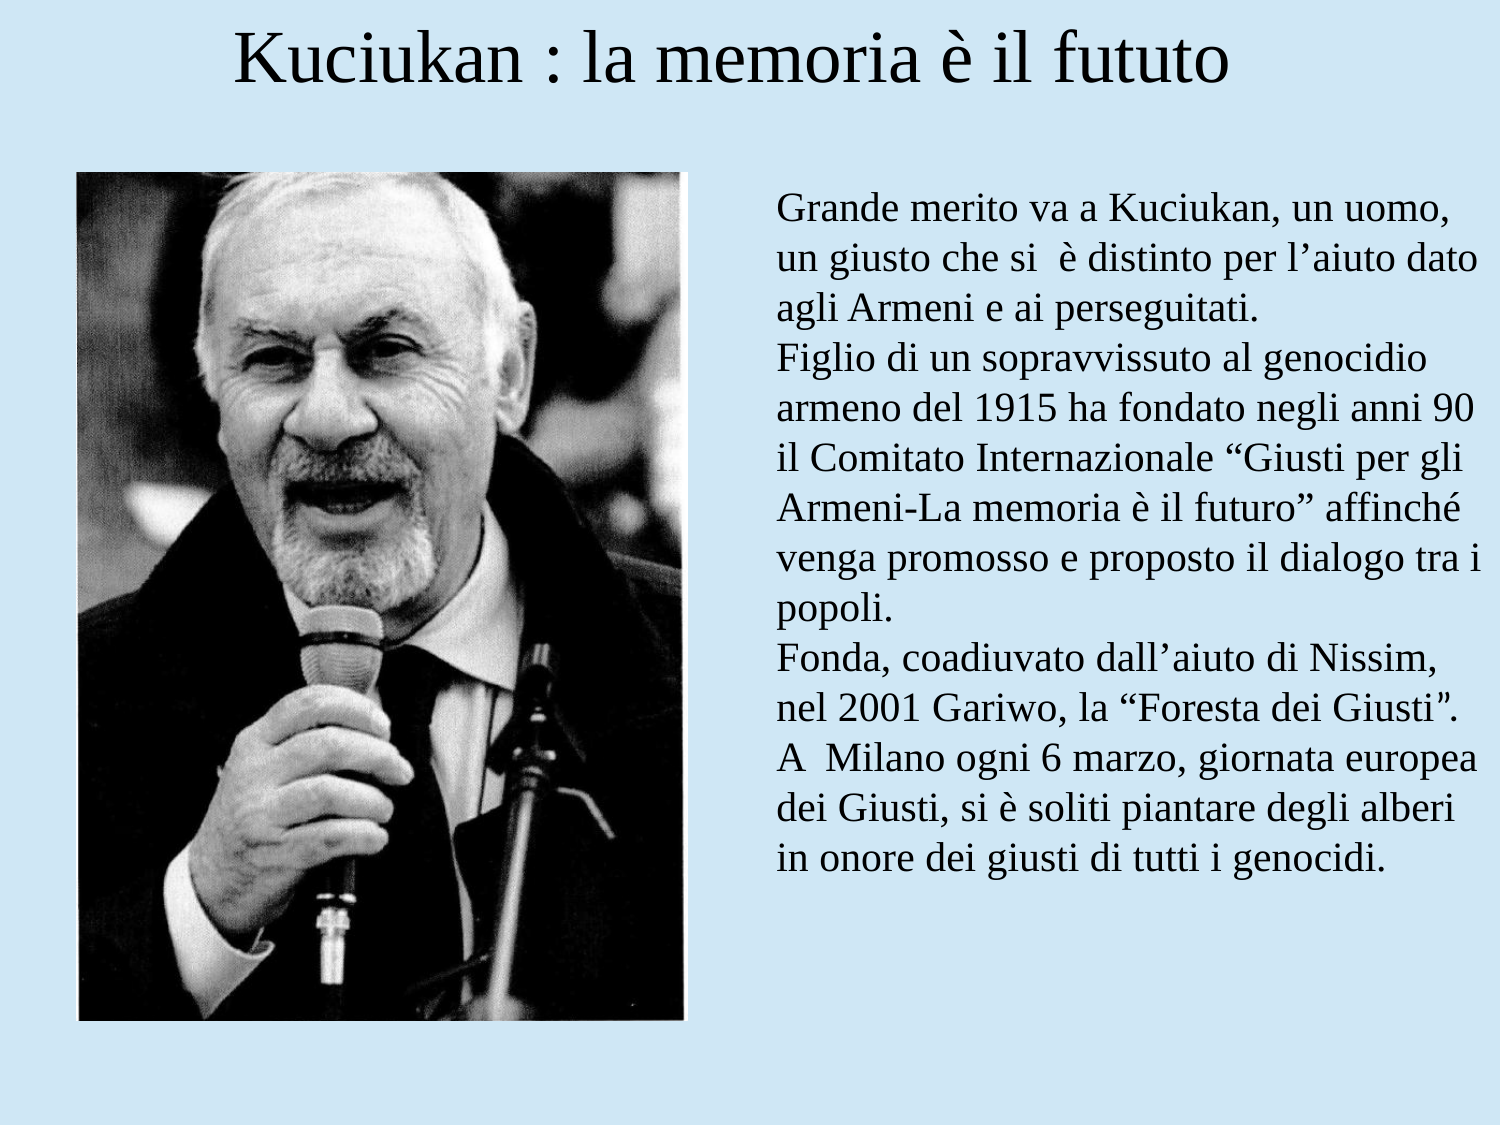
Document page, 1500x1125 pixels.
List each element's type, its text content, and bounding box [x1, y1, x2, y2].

picture [76, 172, 688, 1021]
text_box Grande merito va a Kuciukan, un uomo, un giusto che si è distinto per l’aiuto dato agli Armeni e ai perseguitati. Figlio di un sopravvissuto al genocidio armeno del 1915 ha fondato negli anni 90 il Comitato Internazionale “Giusti per gli Armeni-La memoria è il futuro” affinché venga promosso e proposto il dialogo tra i popoli. Fonda, coadiuvato dall’aiuto di Nissim, nel 2001 Gariwo, la “Foresta dei Giusti”. A Milano ogni 6 marzo, giornata europea dei Giusti, si è soliti piantare degli alberi in onore dei giusti di tutti i genocidi. [761, 172, 1500, 888]
text_box Kuciukan : la memoria è il fututo [218, 0, 1270, 105]
